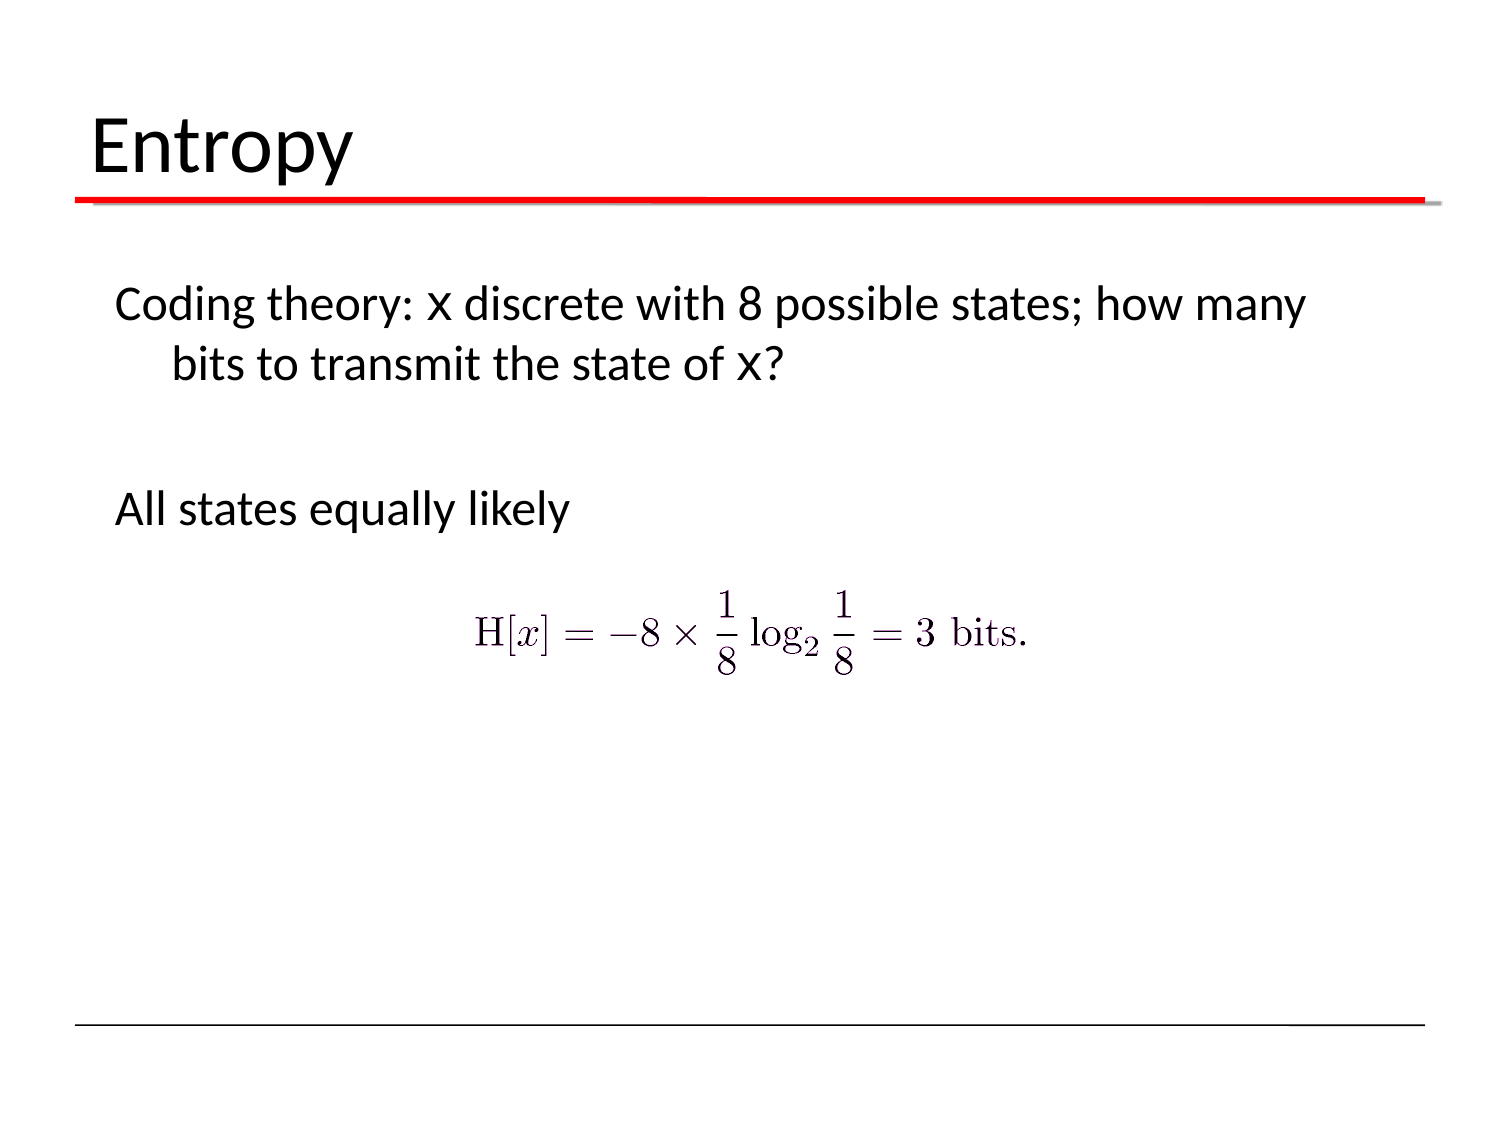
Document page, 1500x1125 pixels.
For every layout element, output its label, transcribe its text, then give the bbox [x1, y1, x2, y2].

picture [472, 587, 1028, 679]
title Entropy [75, 45, 1426, 233]
list Coding theory: x discrete with 8 possible states; how many bits to transmit the state of x? All states equally likely [99, 262, 1401, 1005]
